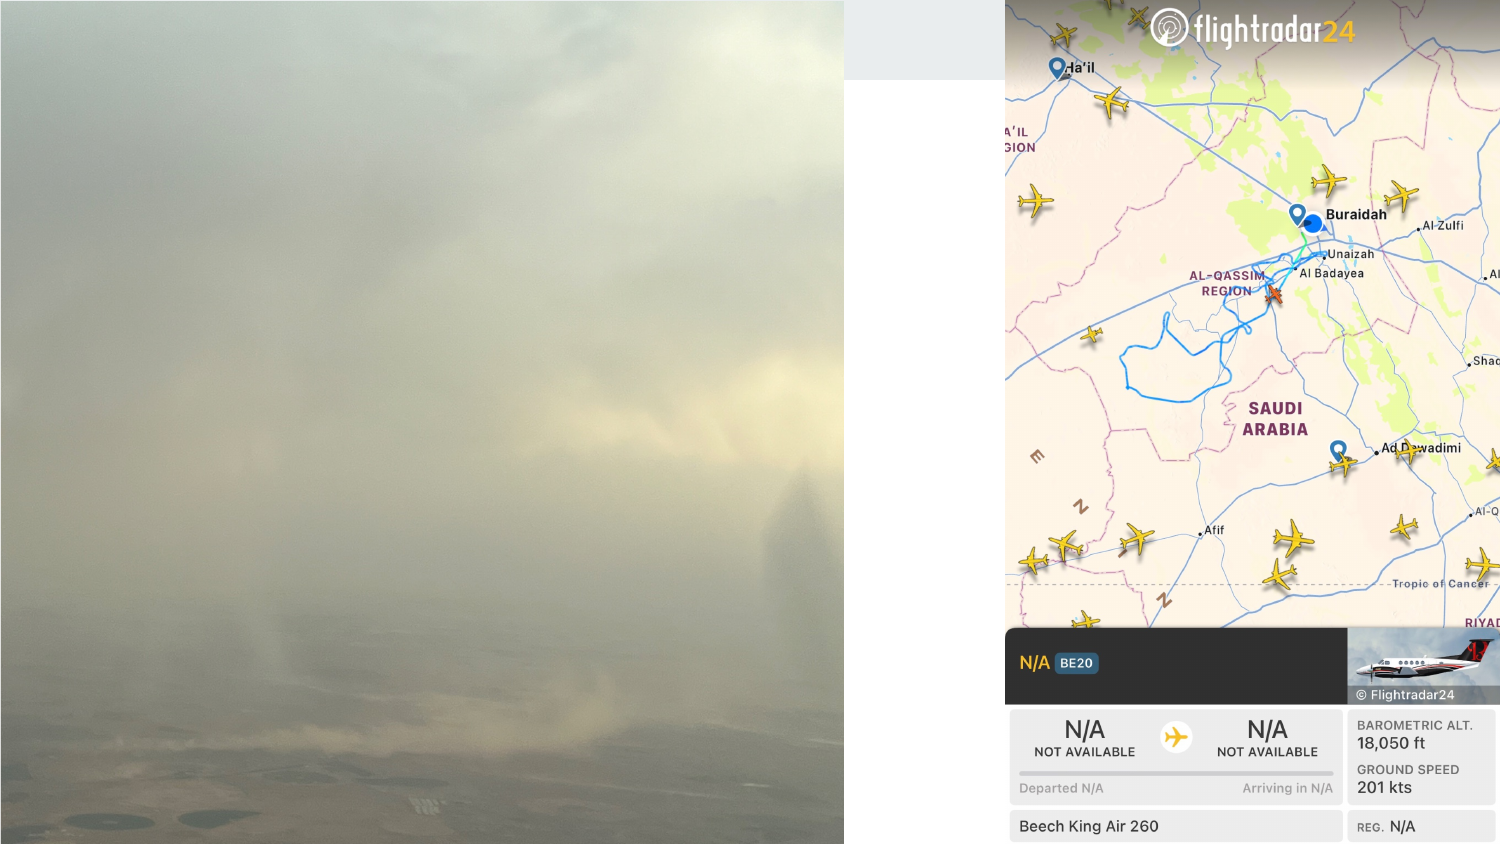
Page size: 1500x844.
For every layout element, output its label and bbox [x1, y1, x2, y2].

picture [0, 0, 844, 844]
picture [1005, 0, 1500, 844]
